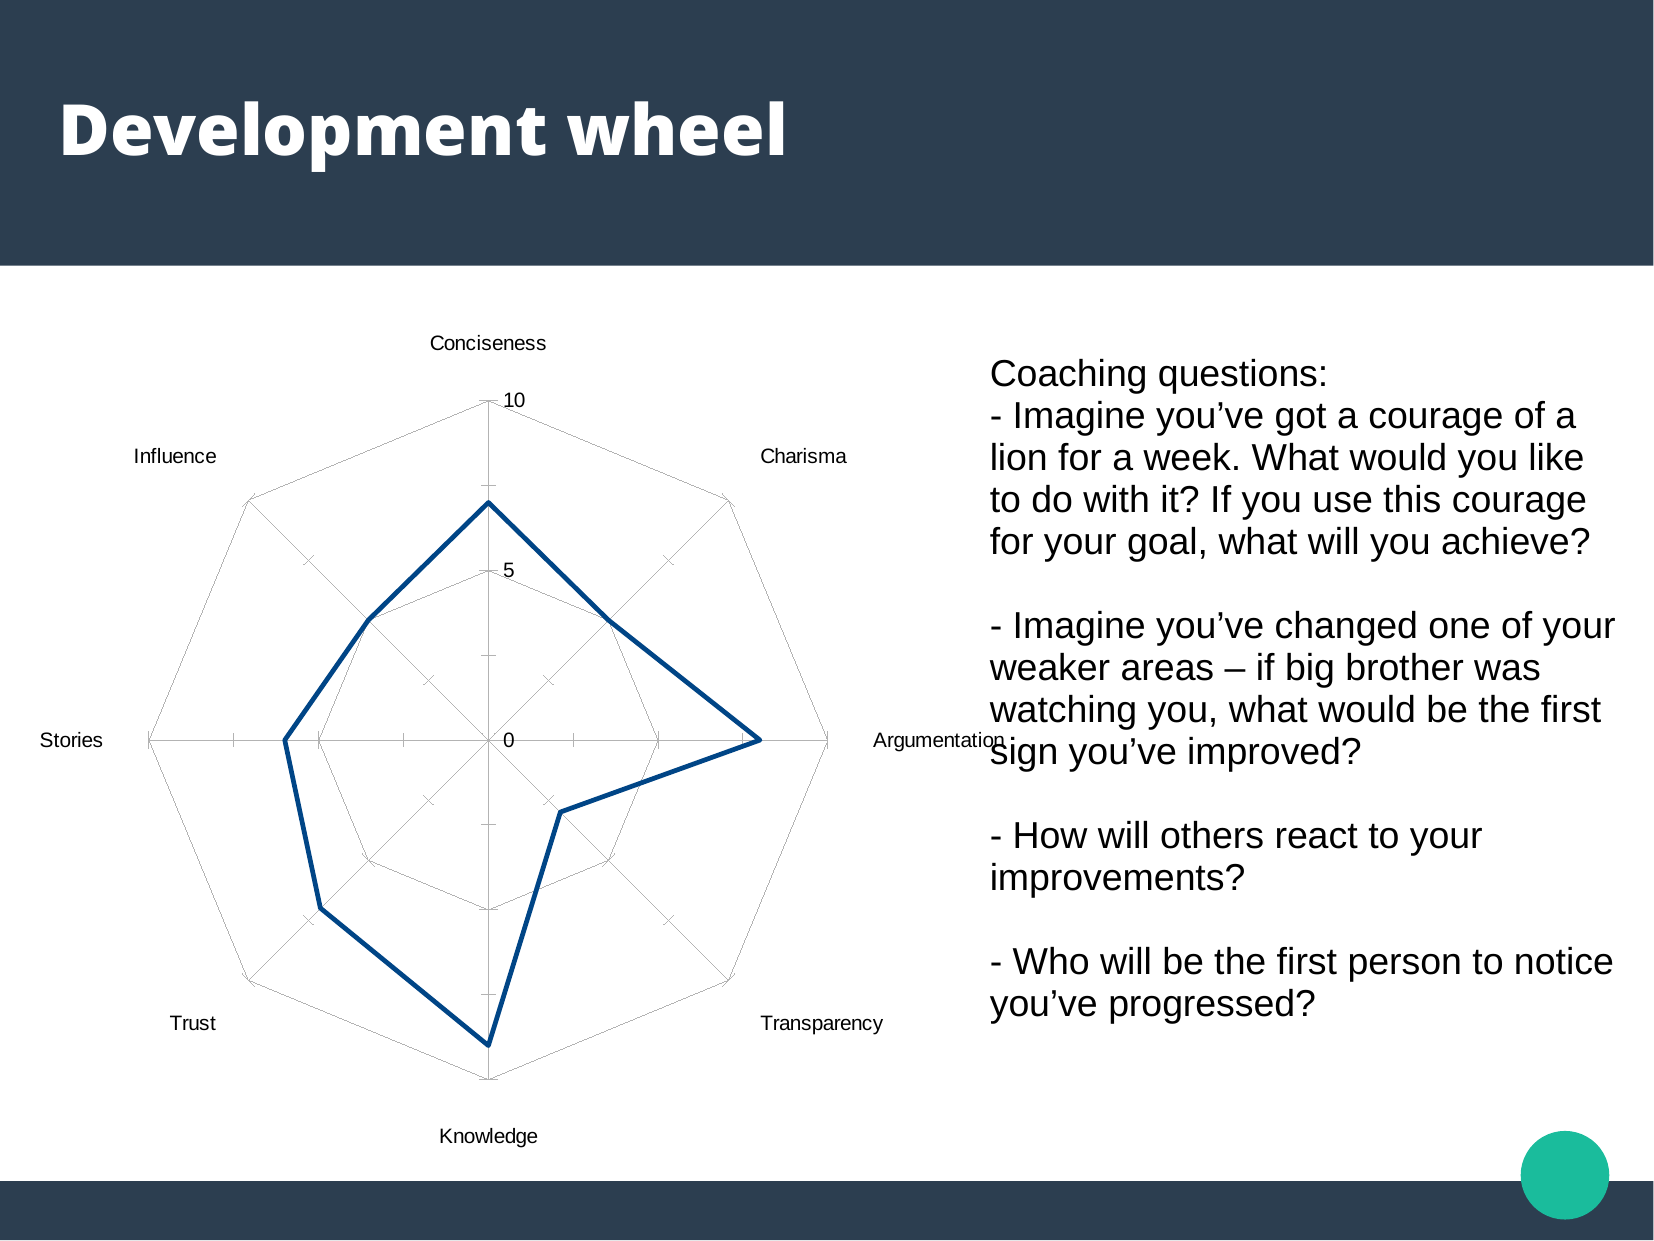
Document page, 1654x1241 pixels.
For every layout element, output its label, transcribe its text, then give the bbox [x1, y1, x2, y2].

chart [1035, 960, 1040, 971]
chart [1117, 960, 1122, 971]
chart [1073, 960, 1084, 972]
chart [1019, 960, 1025, 969]
chart [1279, 998, 1289, 1014]
chart [0, 285, 1291, 1156]
title Development wheel [59, 49, 1595, 207]
chart [1168, 960, 1178, 972]
chart [1105, 960, 1110, 971]
text_box Coaching questions: - Imagine you’ve got a courage of a lion for a week. What would you like to do with it? If you use this courage for your goal, what will you achieve? - Imagine you’ve changed one of your weaker areas – if big brother was watching you, what would be the first sign you’ve improved? - How will others react to your improvements? - Who will be the first person to notice you’ve progressed? [975, 345, 1636, 960]
